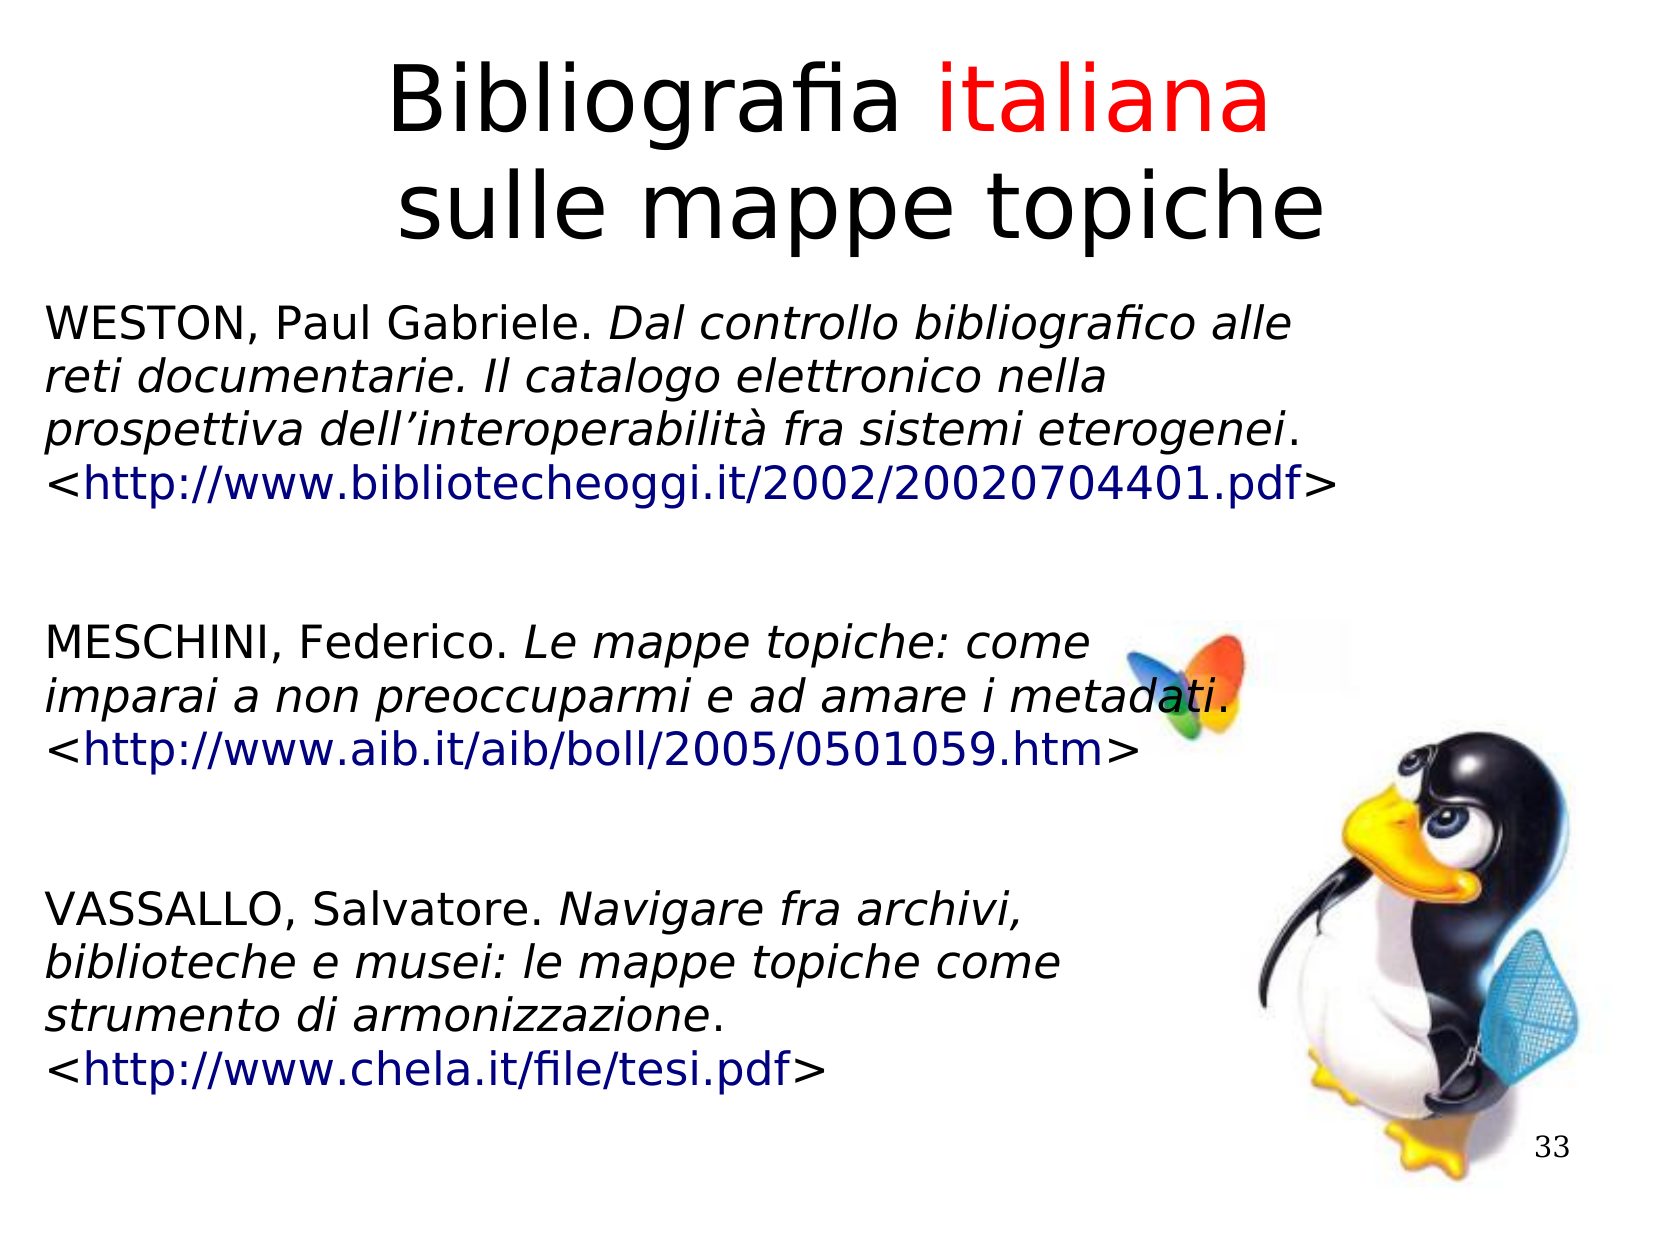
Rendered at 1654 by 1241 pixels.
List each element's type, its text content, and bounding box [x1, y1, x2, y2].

text_box WESTON, Paul Gabriele. Dal controllo bibliografico alle reti documentarie. Il catalogo elettronico nella prospettiva dell’interoperabilità fra sistemi eterogenei. <http://www.bibliotecheoggi.it/2002/20020704401.pdf> MESCHINI, Federico. Le mappe topiche: come imparai a non preoccuparmi e ad amare i metadati. <http://www.aib.it/aib/boll/2005/0501059.htm> VASSALLO, Salvatore. Navigare fra archivi, biblioteche e musei: le mappe topiche come strumento di armonizzazione. <http://www.chela.it/file/tesi.pdf> [29, 289, 1652, 1201]
title Bibliografia italiana sulle mappe topiche [82, 45, 1571, 261]
